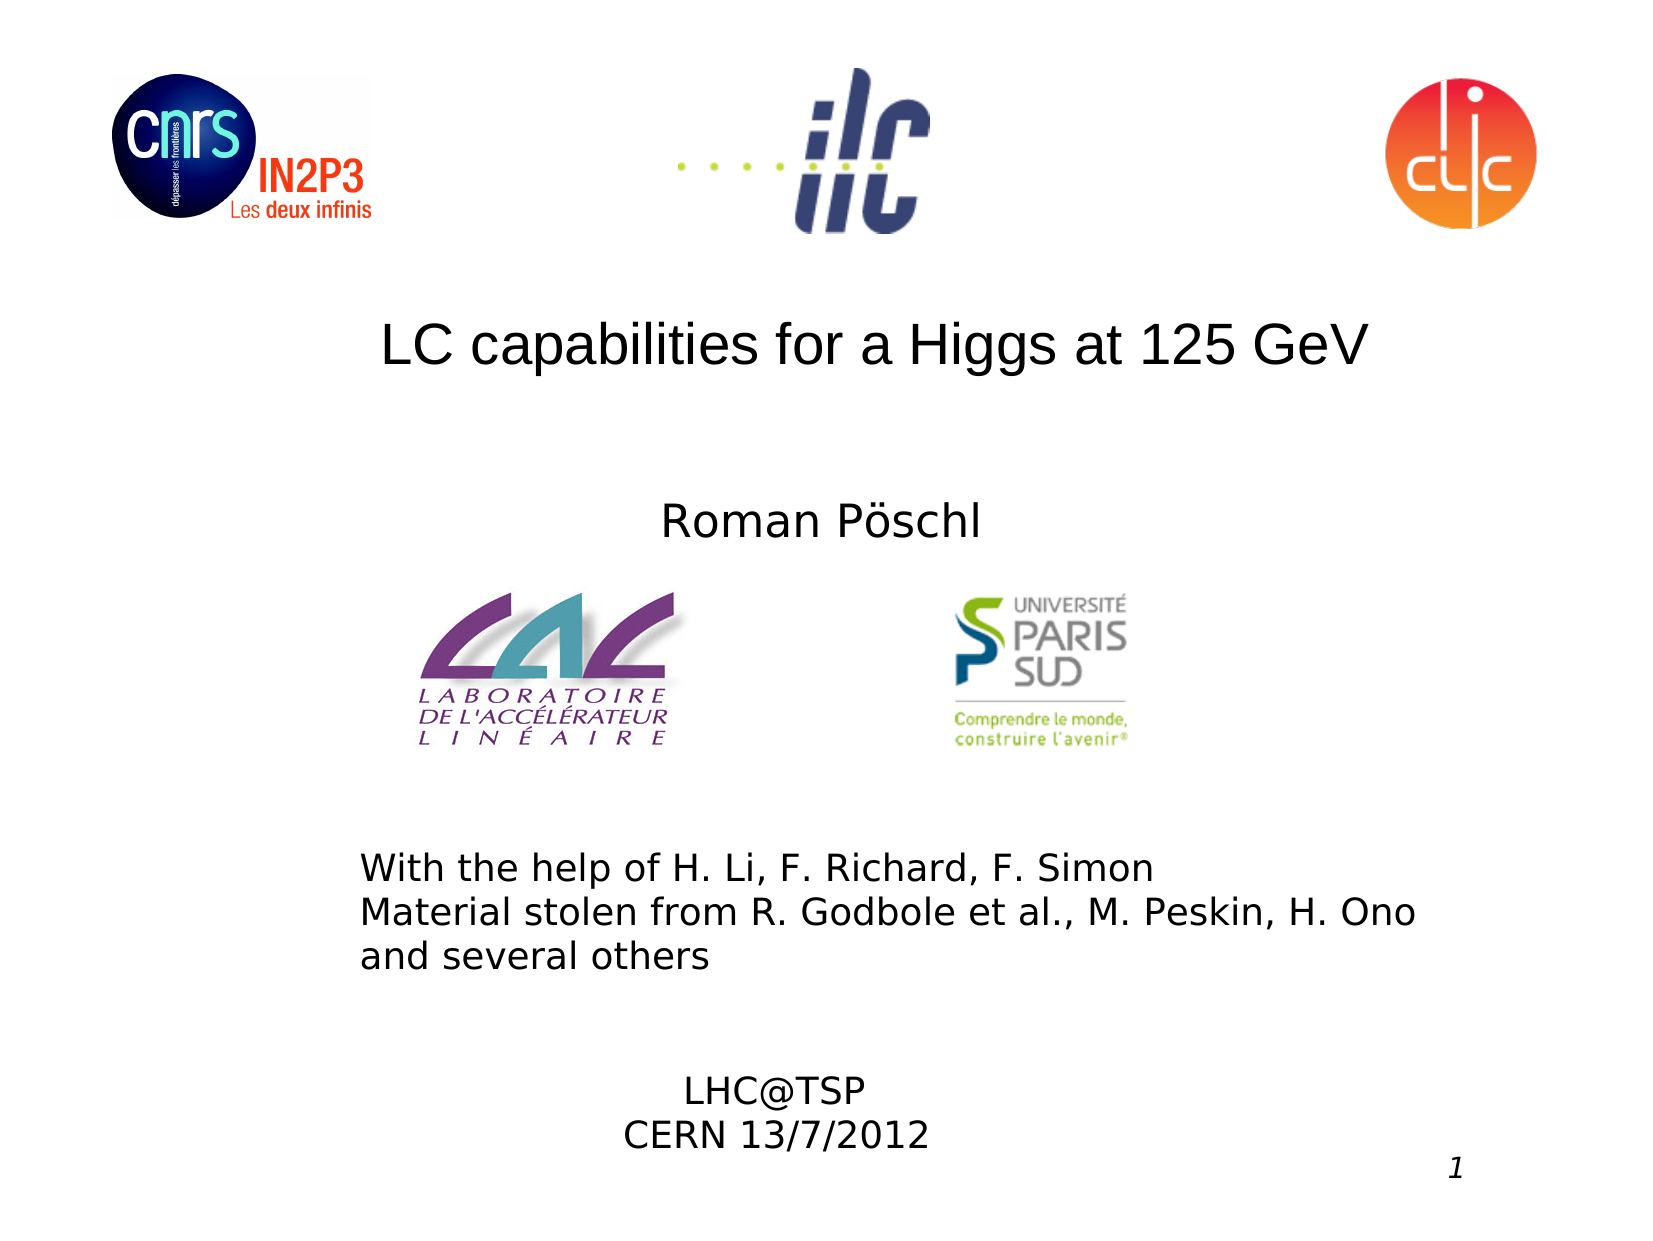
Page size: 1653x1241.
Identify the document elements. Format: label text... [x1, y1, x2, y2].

text_box With the help of H. Li, F. Richard, F. Simon Material stolen from R. Godbole et al., M. Peskin, H. Ono and several others [344, 838, 1435, 986]
picture [928, 568, 1157, 770]
picture [112, 74, 371, 218]
picture [1381, 77, 1541, 229]
text_box LHC@TSP CERN 13/7/2012 [284, 1061, 1255, 1181]
picture [412, 586, 692, 751]
text_box Roman Pöschl [560, 486, 1076, 691]
text_box LHC [1321, 356, 1453, 426]
text_box LC capabilities for a Higgs at 125 GeV [284, 300, 1510, 470]
picture [678, 68, 930, 234]
